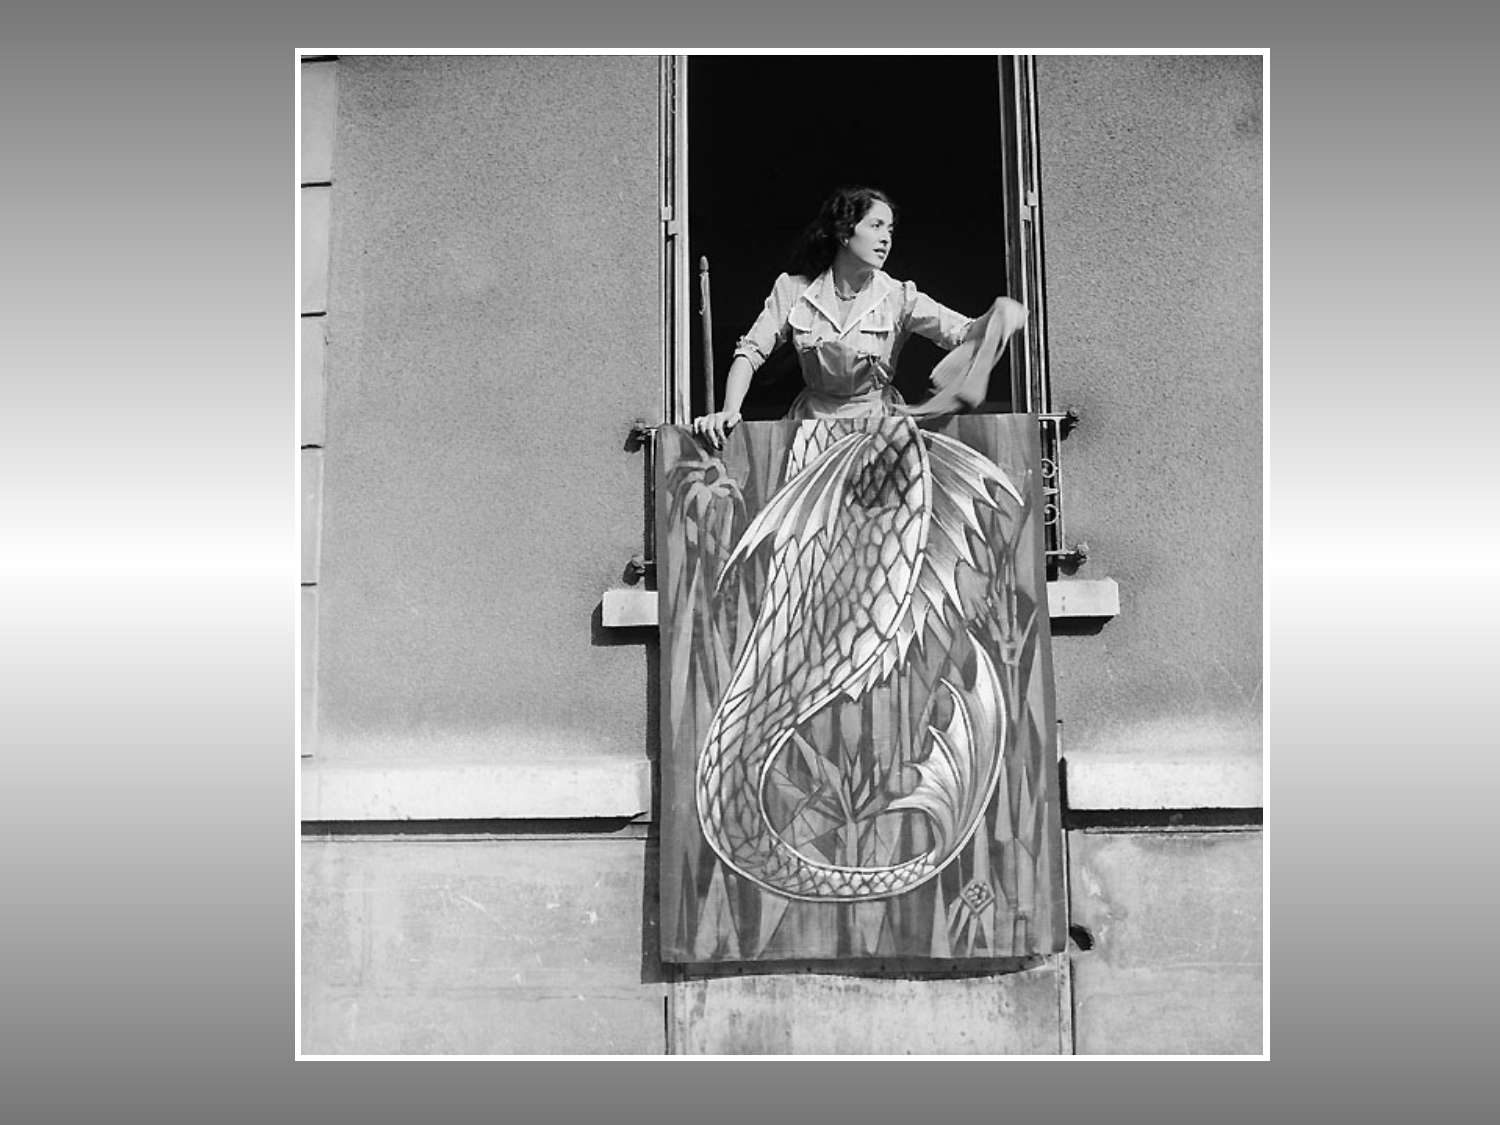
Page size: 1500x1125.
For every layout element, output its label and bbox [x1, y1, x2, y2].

picture [301, 54, 1264, 1055]
